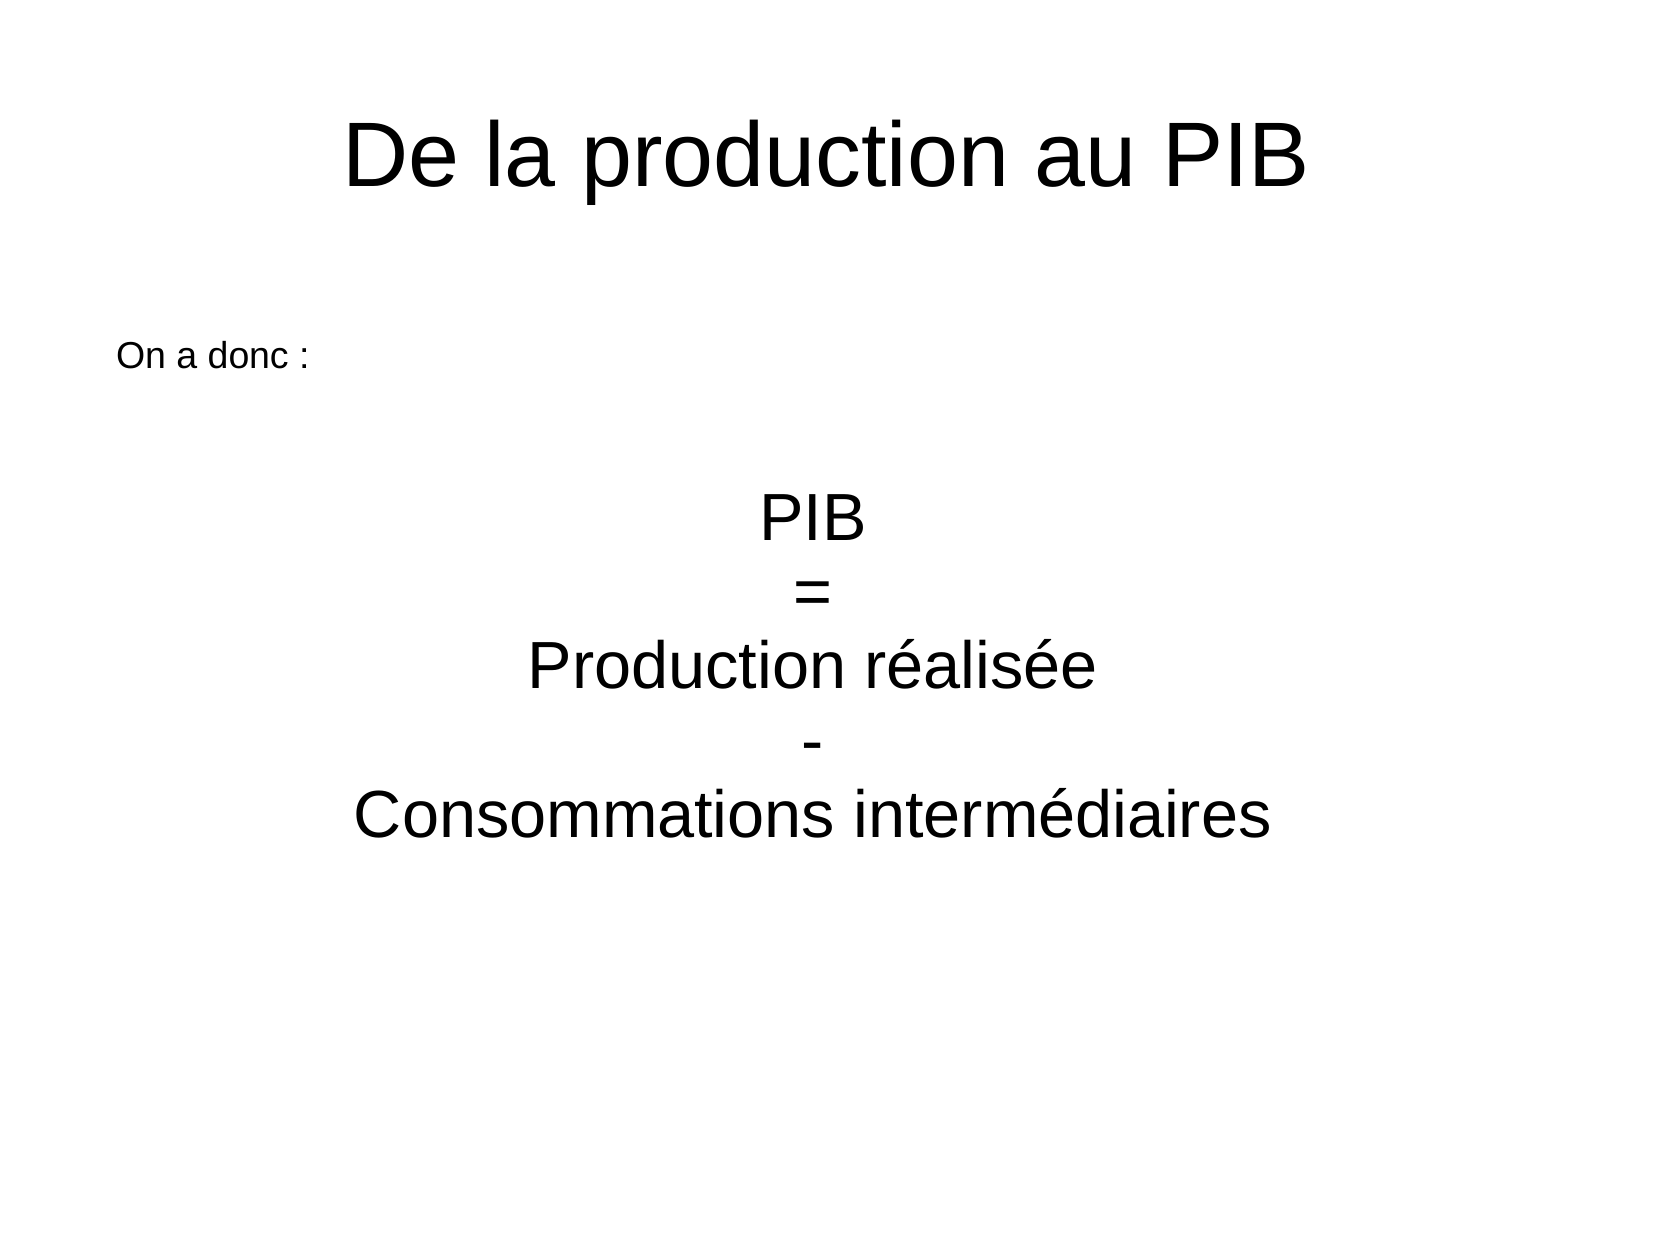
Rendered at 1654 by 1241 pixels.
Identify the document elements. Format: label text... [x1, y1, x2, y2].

text_box PIB = Production réalisée - Consommations intermédiaires [338, 468, 1288, 857]
title De la production au PIB [82, 49, 1571, 257]
text_box On a donc : [101, 324, 325, 382]
